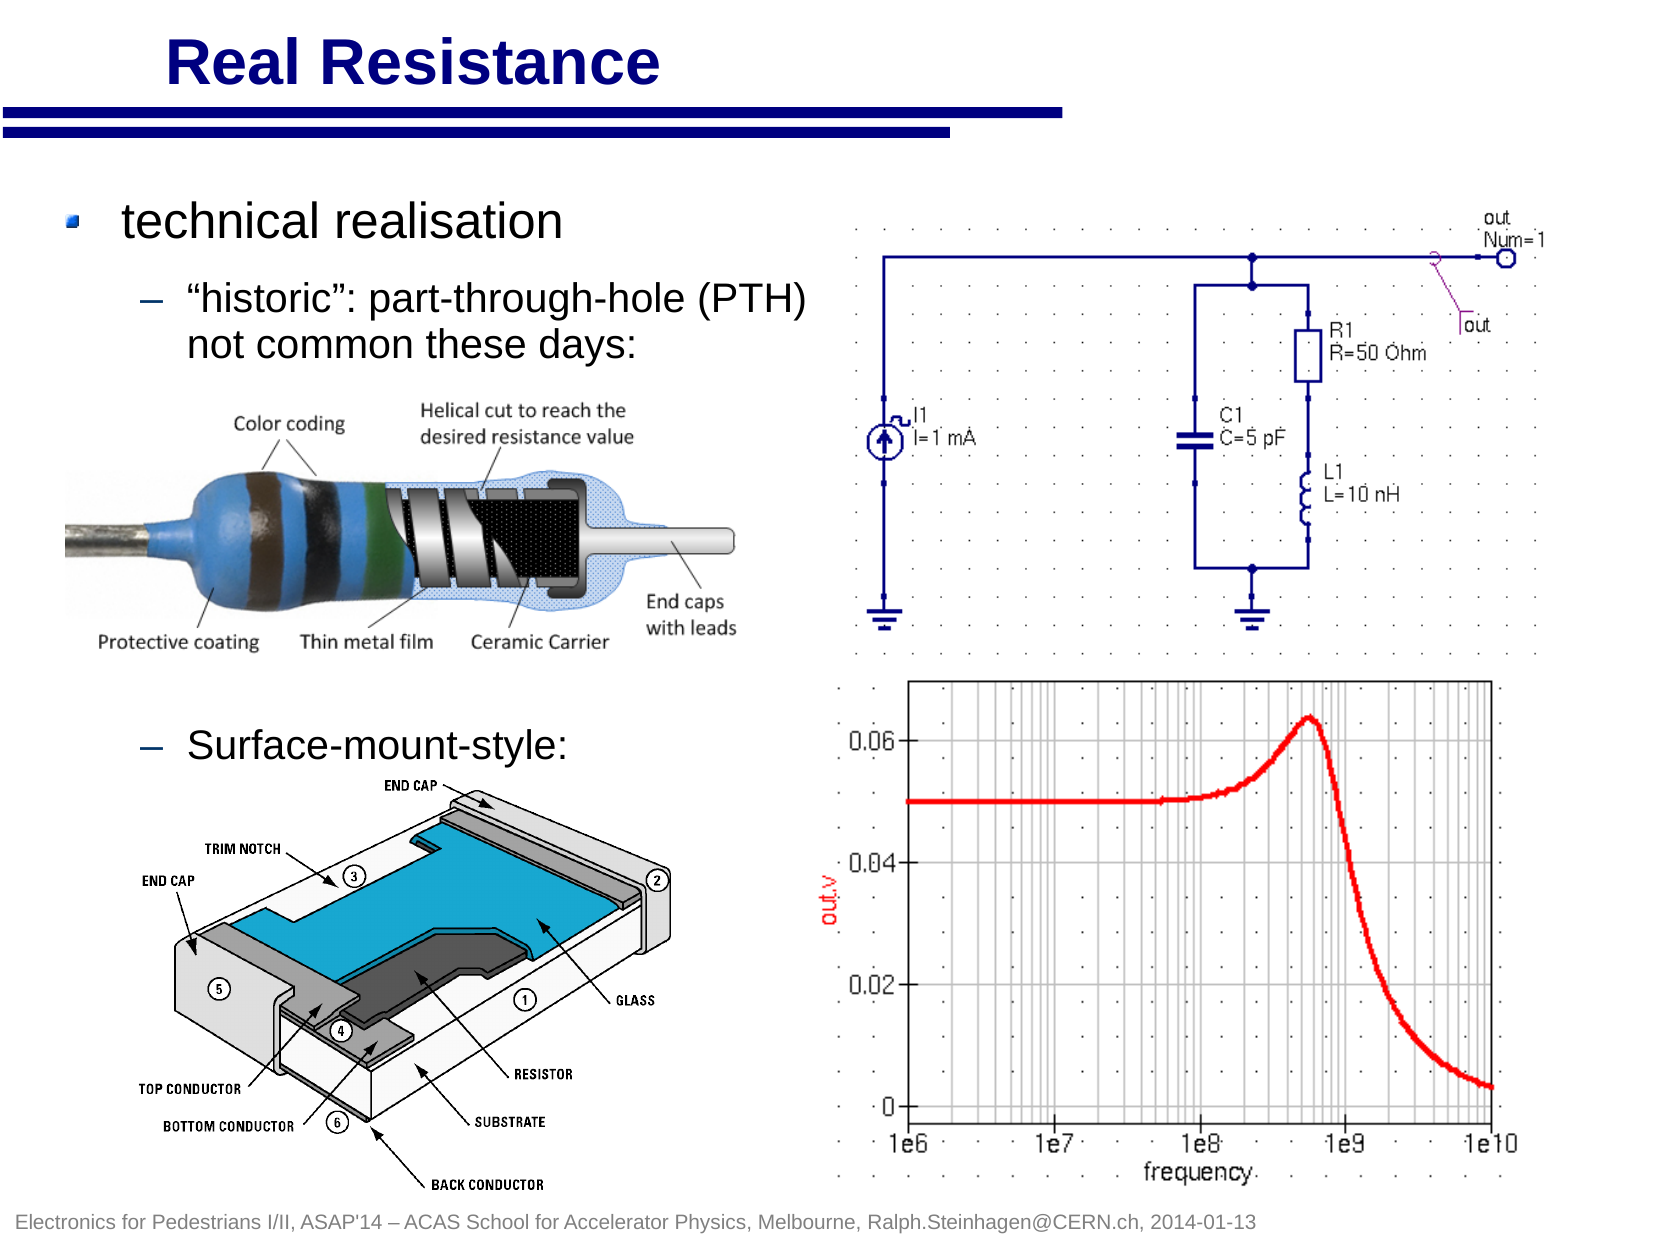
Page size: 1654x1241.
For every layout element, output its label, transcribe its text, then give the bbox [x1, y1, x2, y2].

title Real Resistance [165, 0, 1323, 124]
picture [138, 776, 703, 1205]
picture [65, 394, 737, 655]
picture [807, 206, 1561, 1200]
list technical realisation “historic”: part-through-hole (PTH) not common these days: Surface-mount-style: [65, 192, 828, 1205]
